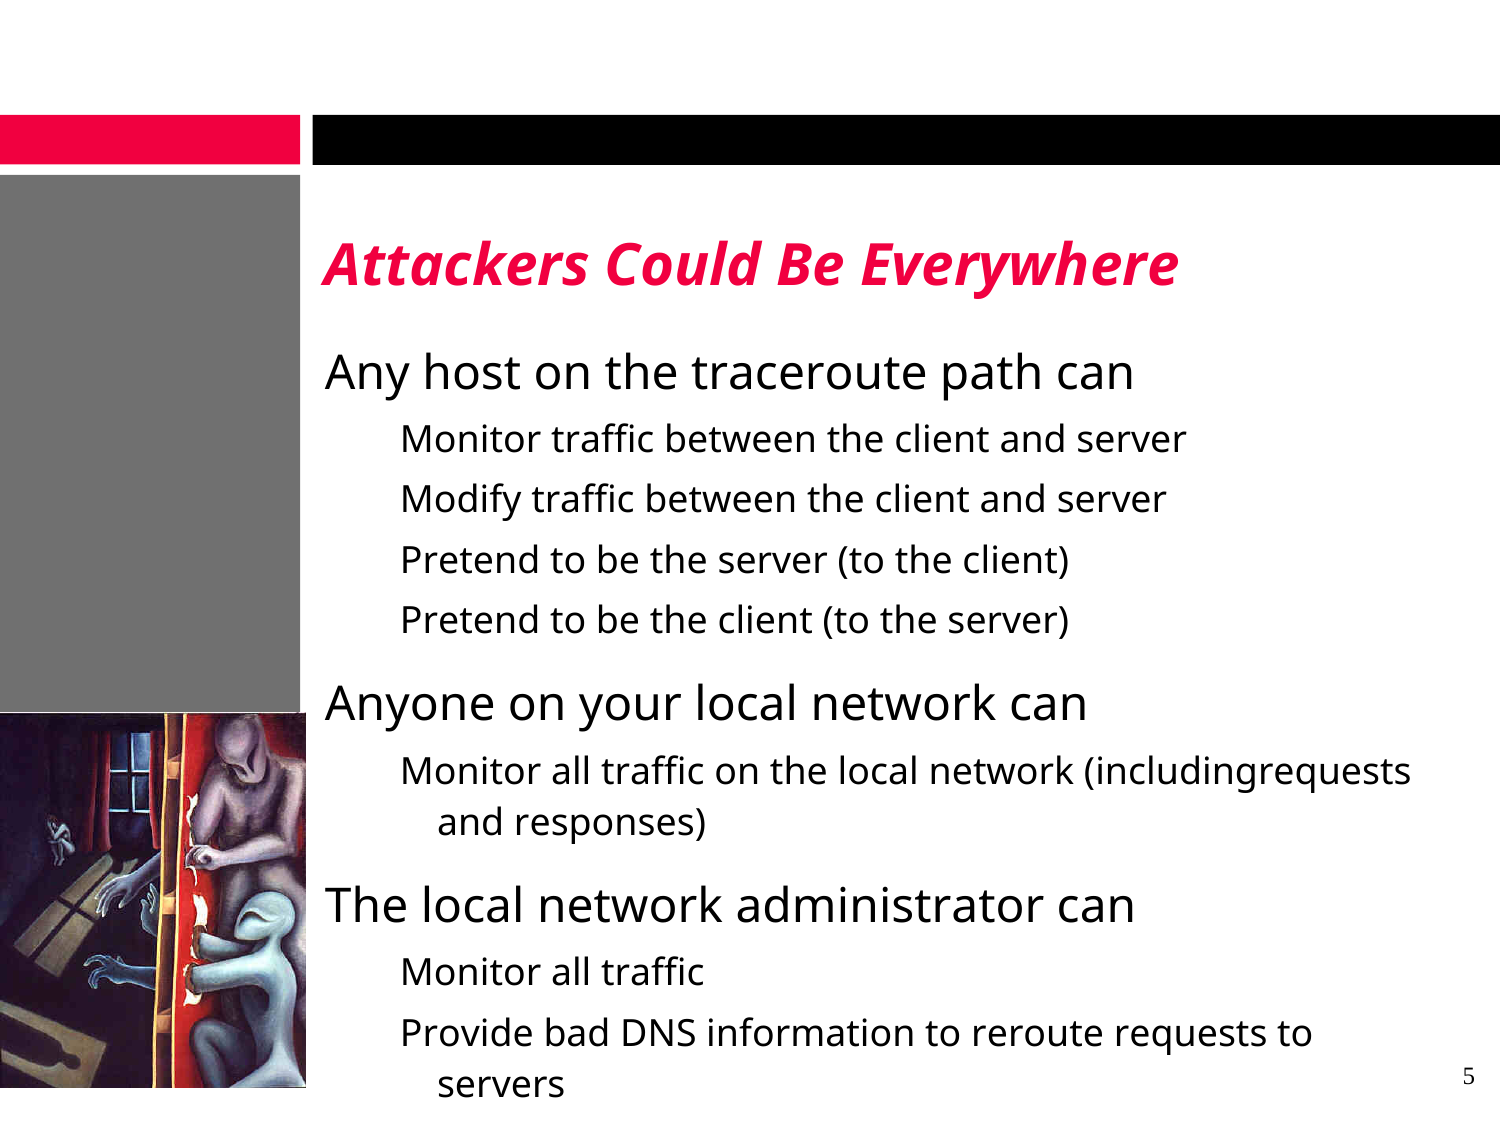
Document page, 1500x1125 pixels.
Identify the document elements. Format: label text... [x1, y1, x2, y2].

title Attackers Could Be Everywhere [324, 194, 1450, 324]
list Any host on the traceroute path can Monitor traffic between the client and server Modify traffic between the client and server Pretend to be the server (to the client) Pretend to be the client (to the server) Anyone on your local network can Monitor all traffic on the local network (includingrequests and responses) The local network administrator can Monitor all traffic Provide bad DNS information to reroute requests to servers [324, 324, 1450, 1036]
picture [0, 712, 306, 1088]
